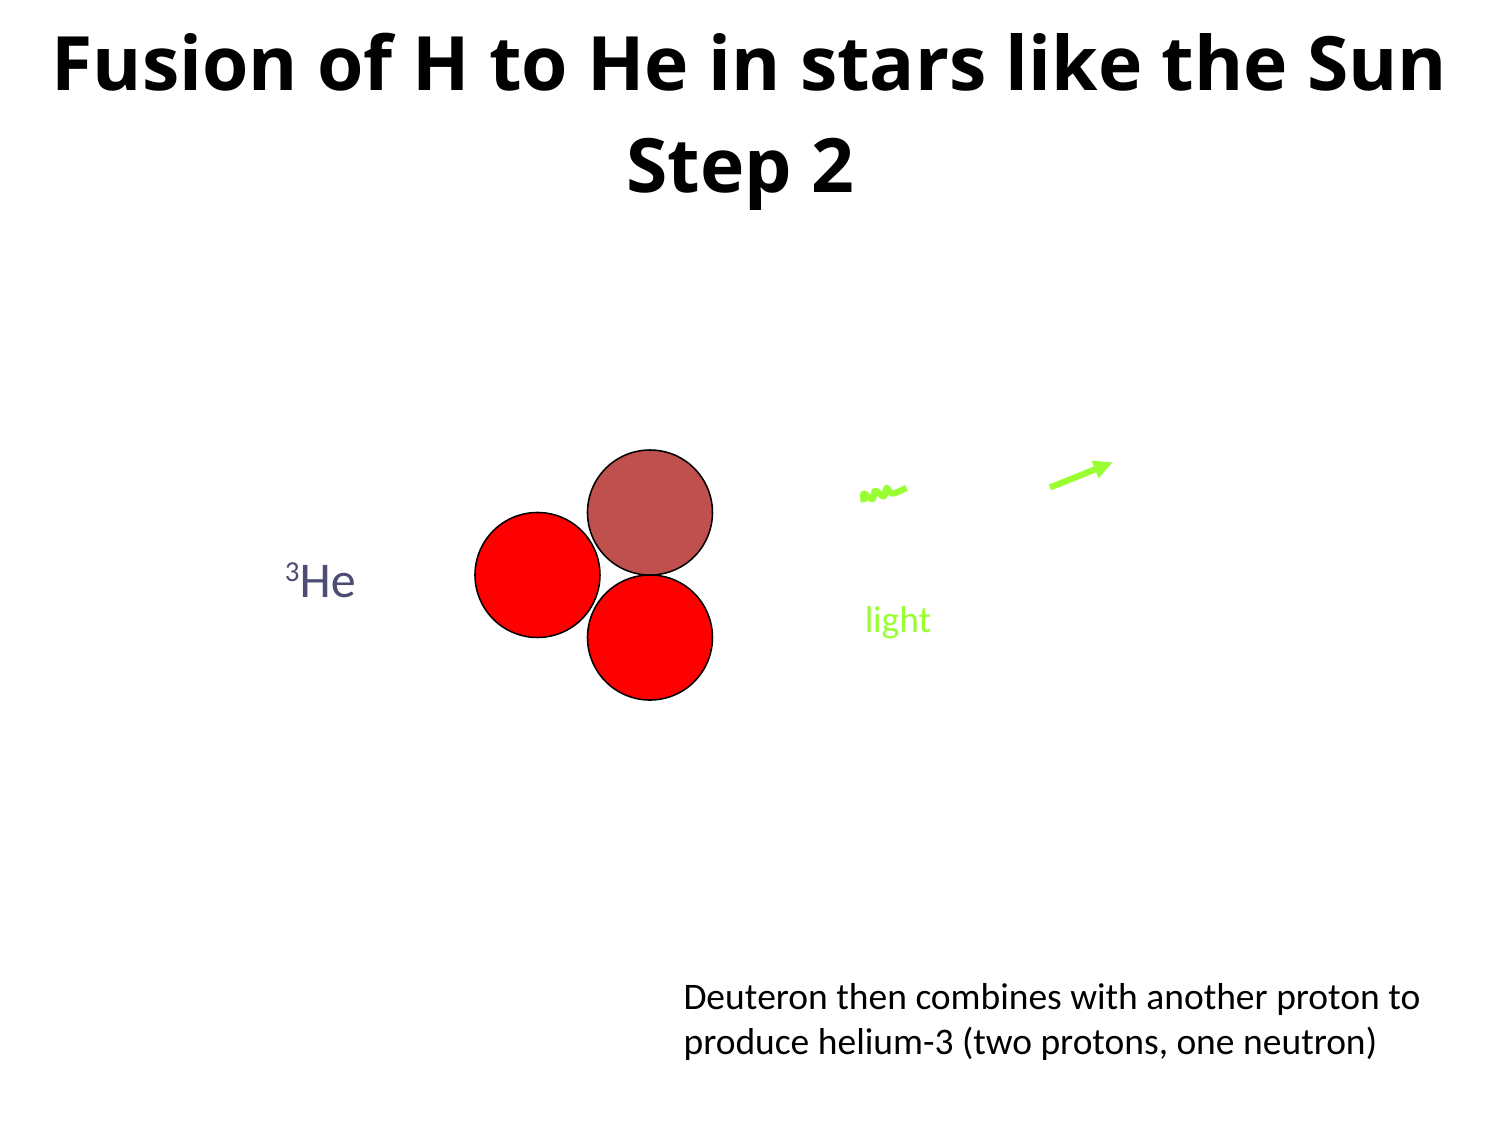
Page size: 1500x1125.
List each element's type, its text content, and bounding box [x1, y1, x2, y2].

text_box [474, 512, 601, 638]
title Fusion of H to He in stars like the Sun Step 2 [30, 25, 1471, 200]
text_box light [849, 587, 1113, 648]
text_box 3He [270, 540, 436, 616]
text_box [587, 450, 713, 701]
text_box Deuteron then combines with another proton to produce helium-3 (two protons, one neutron) [668, 964, 1500, 1070]
